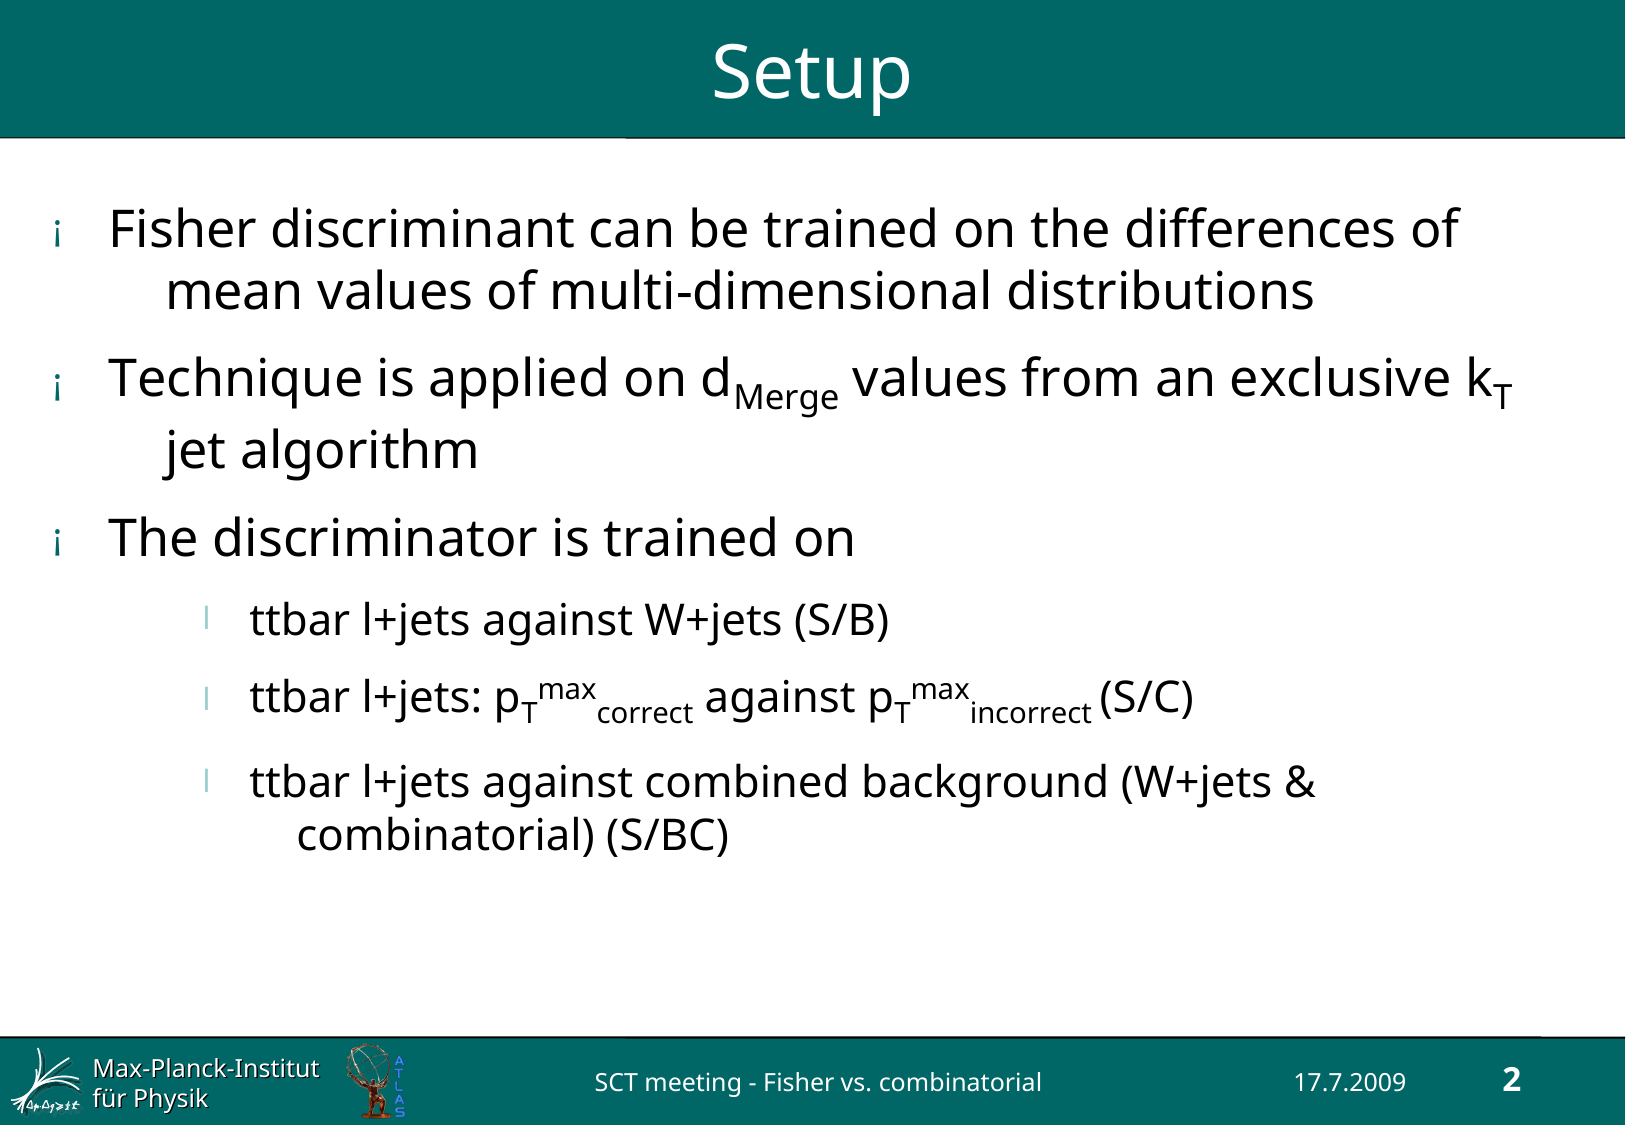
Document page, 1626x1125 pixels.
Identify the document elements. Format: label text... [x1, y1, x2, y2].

text_box SCT meeting - Fisher vs. combinatorial [425, 1037, 1213, 1125]
text_box 2 [1487, 1037, 1625, 1125]
list Fisher discriminant can be trained on the differences of mean values of multi-dimensional distributions Technique is applied on dMerge values from an exclusive kT jet algorithm The discriminator is trained on ttbar l+jets against W+jets (S/B) ttbar l+jets: pTmaxcorrect against pTmaxincorrect (S/C) ttbar l+jets against combined background (W+jets & combinatorial) (S/BC) [37, 187, 1588, 1000]
text_box 17.7.2009 [1213, 1037, 1487, 1125]
title Setup [0, 0, 1625, 138]
